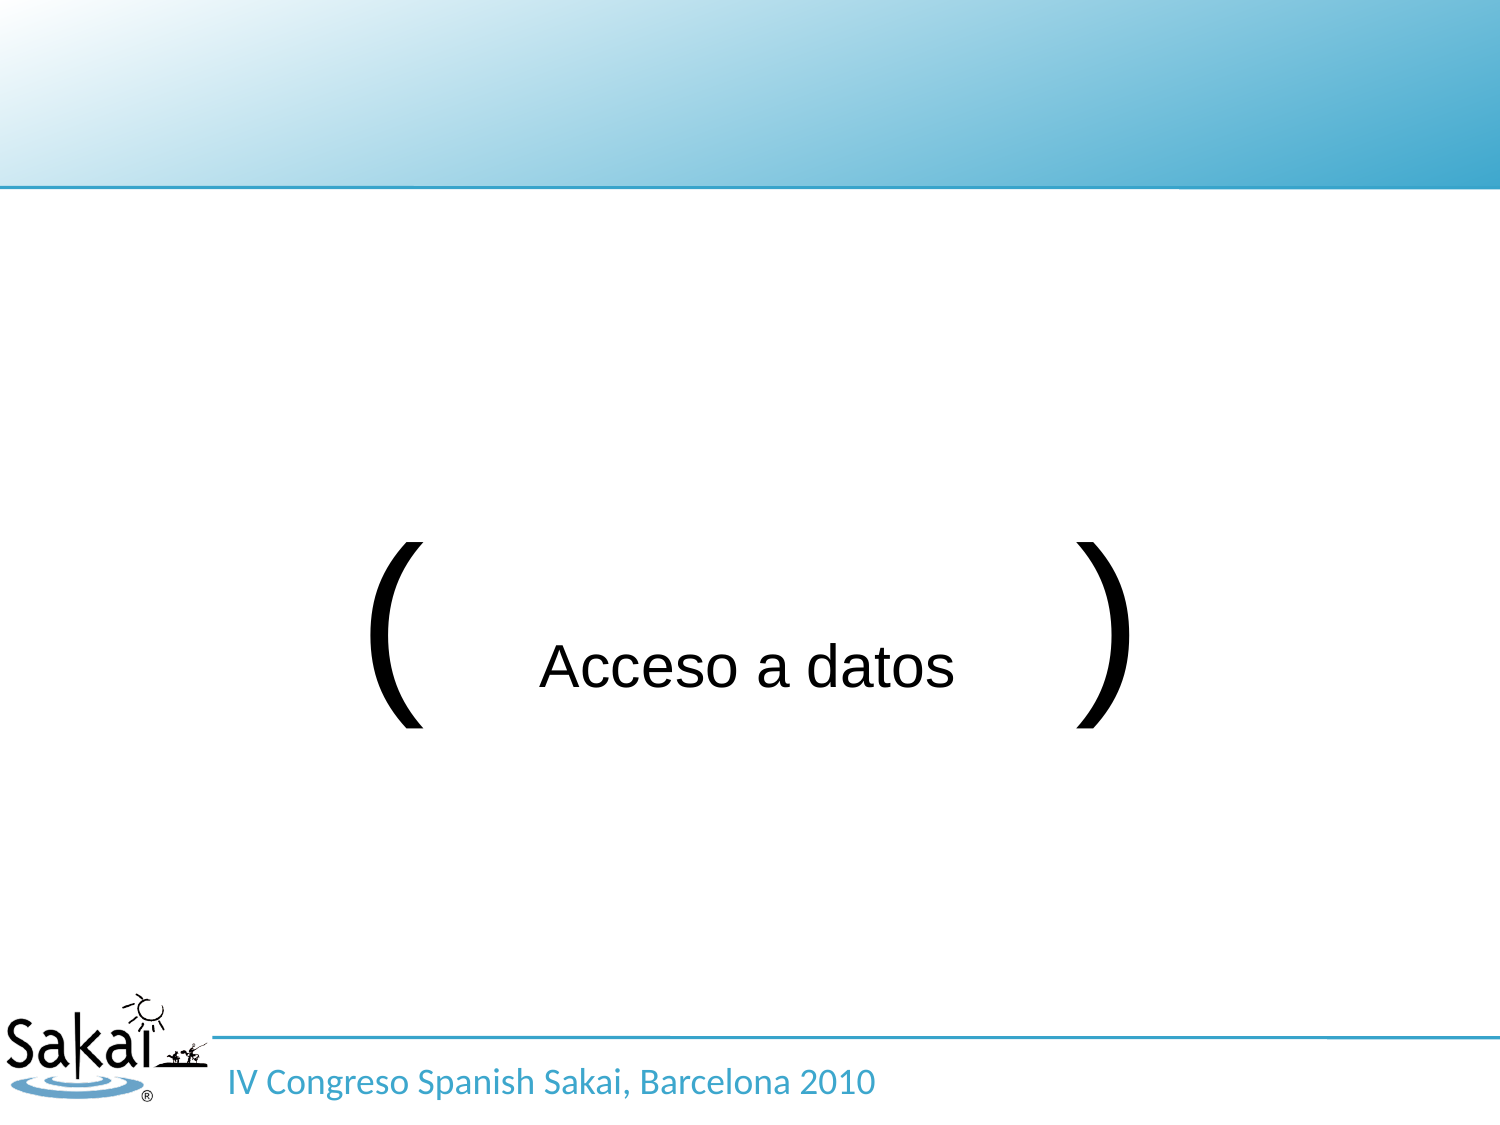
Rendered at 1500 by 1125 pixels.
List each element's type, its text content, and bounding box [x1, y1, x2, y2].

subtitle ( Acceso a datos ) [24, 212, 1475, 1025]
picture [0, 955, 213, 1125]
